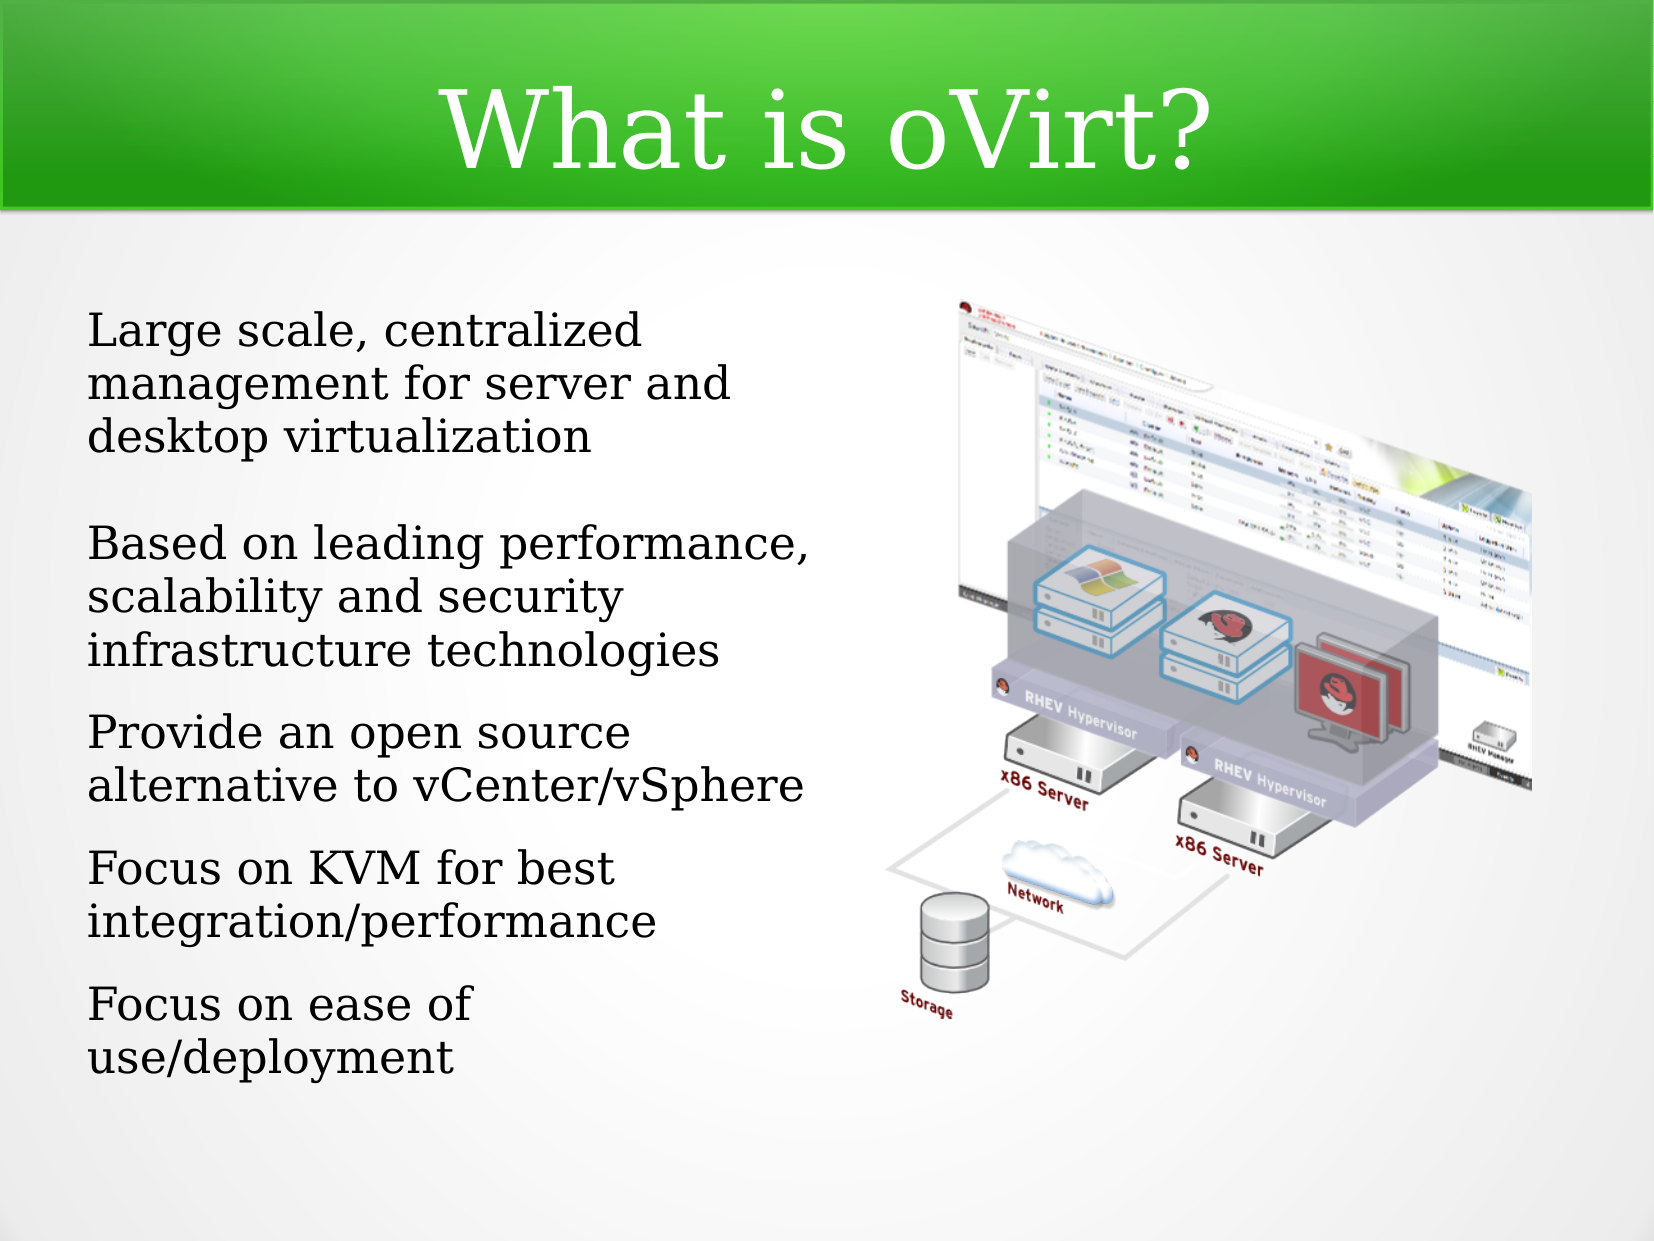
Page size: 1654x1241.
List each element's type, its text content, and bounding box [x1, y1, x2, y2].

picture [885, 299, 1532, 1019]
list Large scale, centralized management for server and desktop virtualization Based on leading performance, scalability and security infrastructure technologies Provide an open source alternative to vCenter/vSphere Focus on KVM for best integration/performance Focus on ease of use/deployment [86, 303, 814, 1168]
title What is oVirt? [82, 37, 1571, 226]
